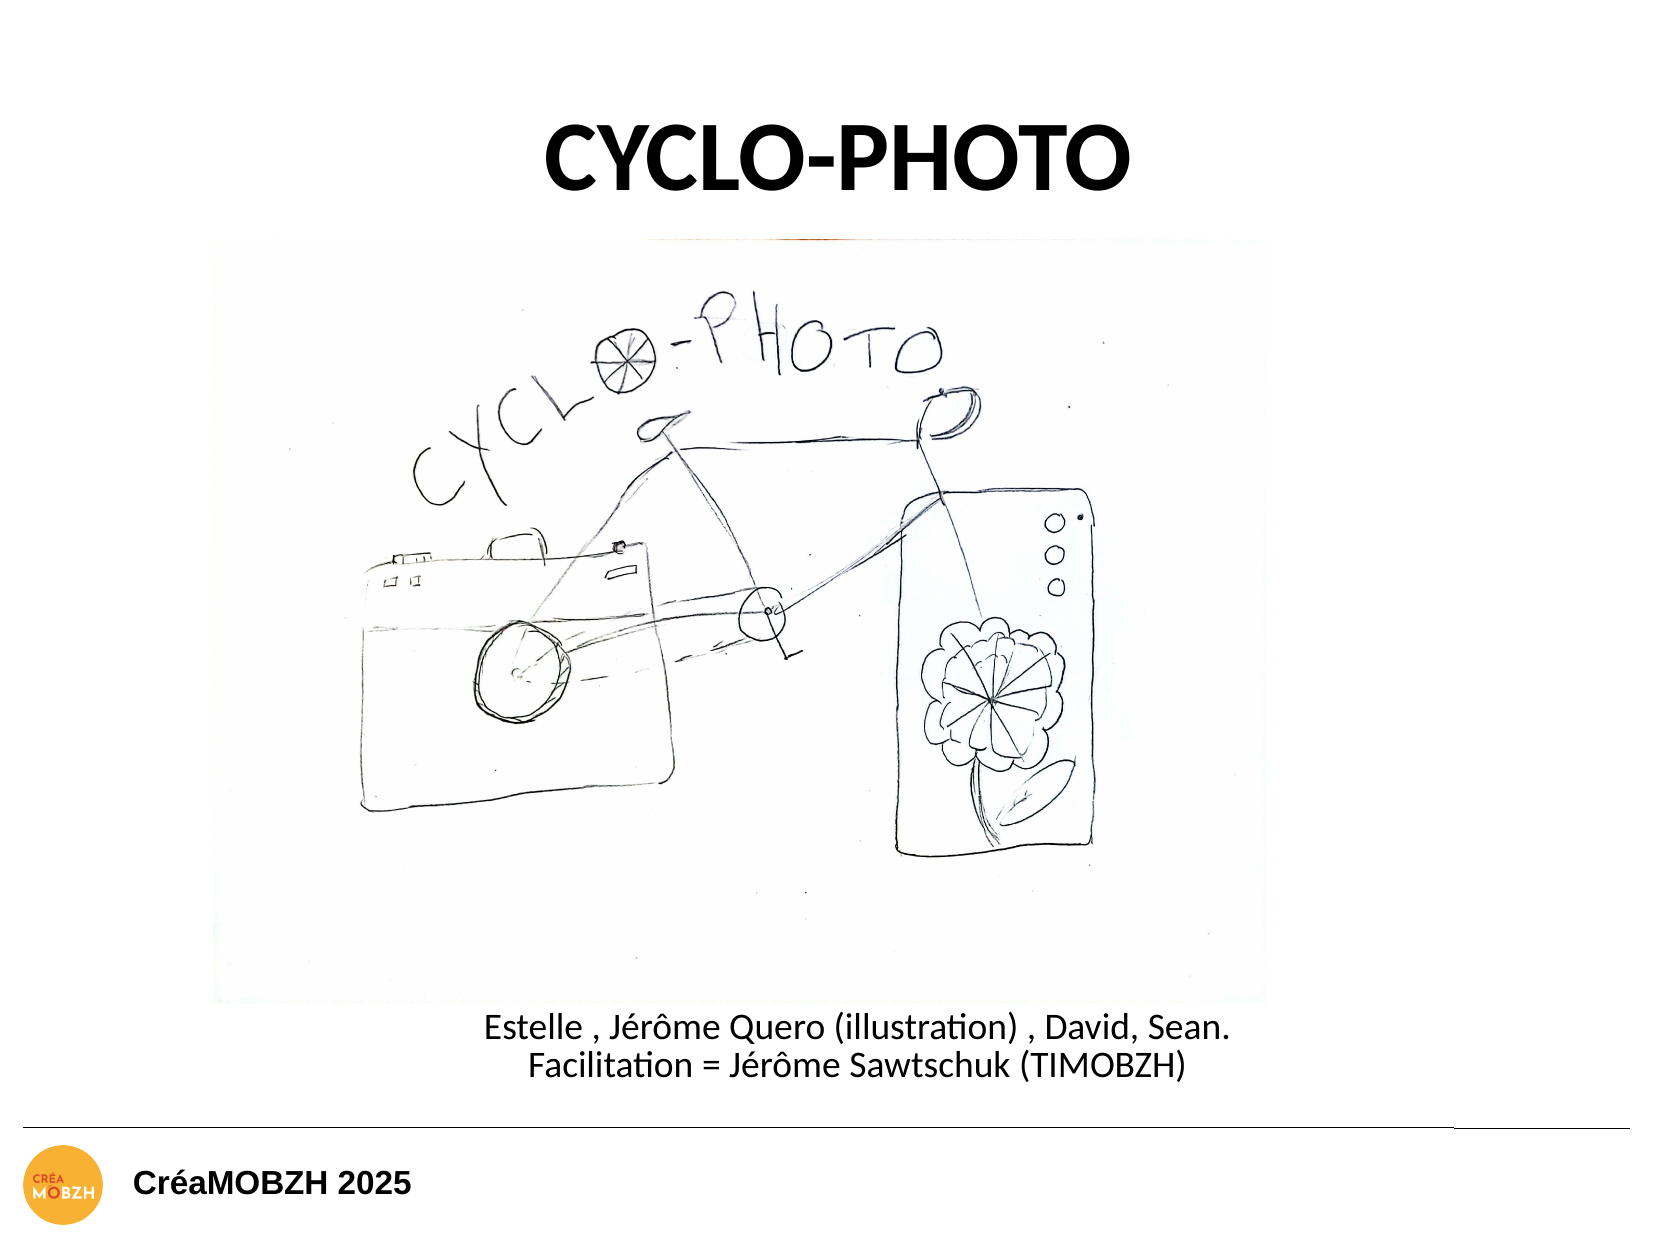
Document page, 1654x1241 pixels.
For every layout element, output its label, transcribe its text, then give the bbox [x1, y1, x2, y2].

title CYCLO-PHOTO [106, 47, 1571, 255]
text_box Estelle , Jérôme Quero (illustration) , David, Sean. Facilitation = Jérôme Sawtschuk (TIMOBZH) [85, 1003, 1630, 1112]
picture [213, 239, 1267, 1004]
picture [23, 1145, 103, 1225]
text_box CréaMOBZH 2025 [118, 1157, 431, 1241]
